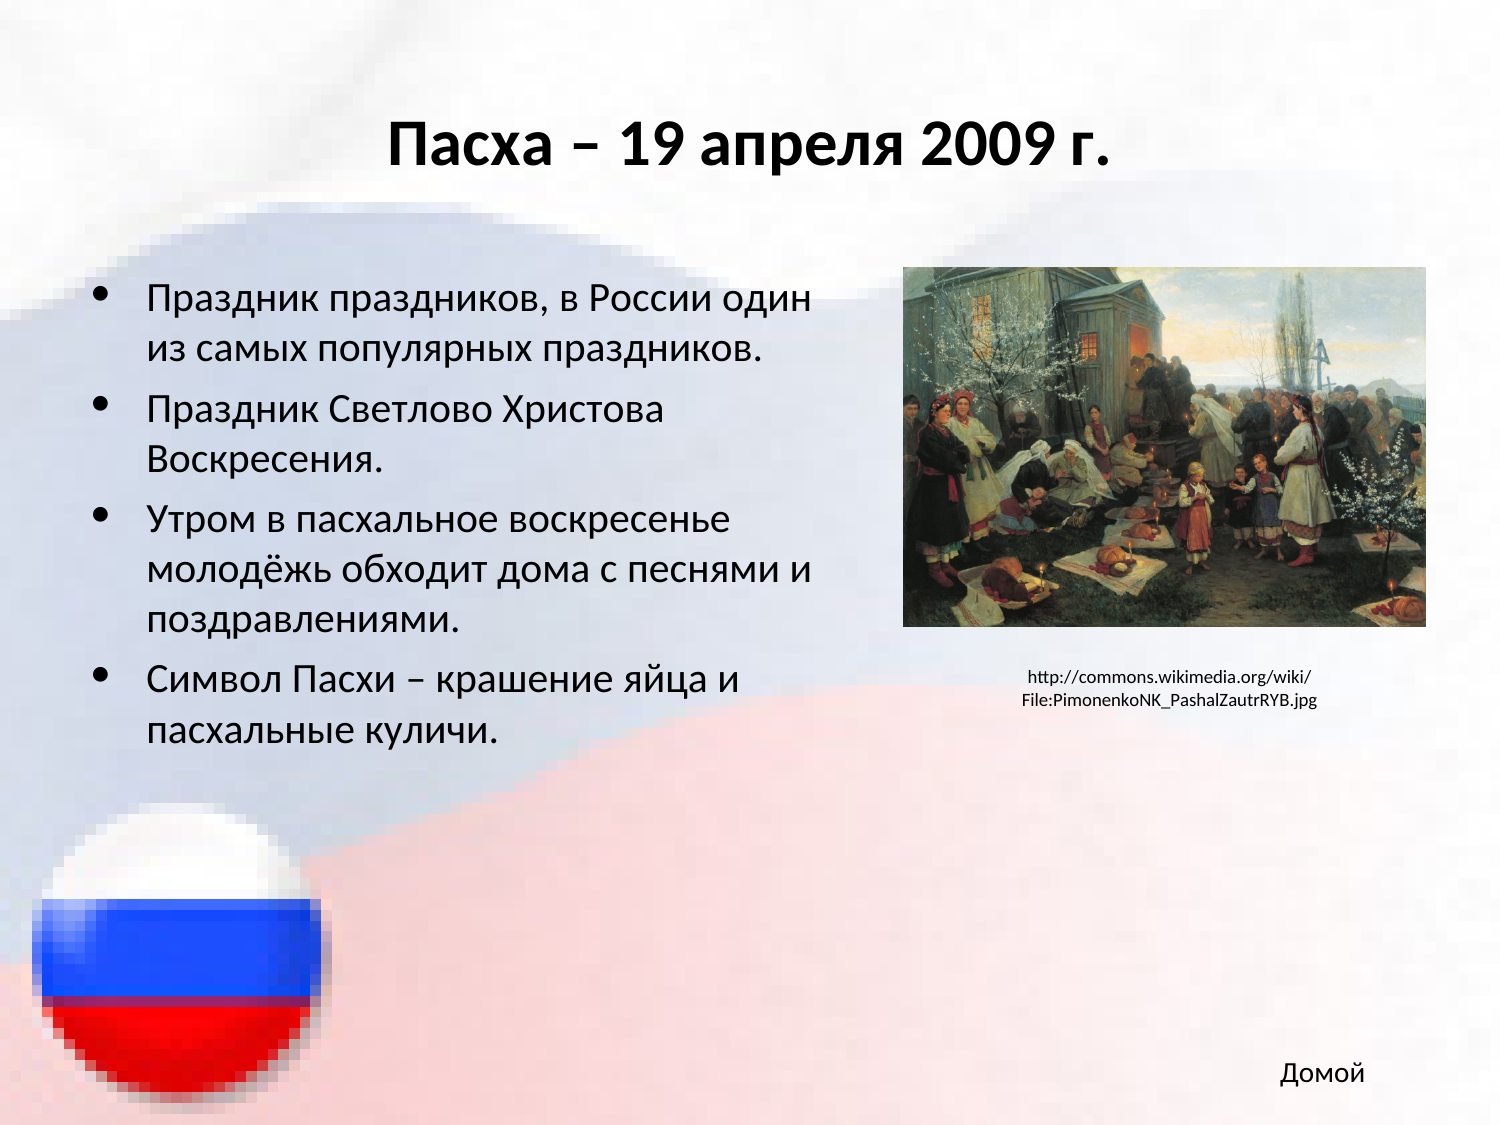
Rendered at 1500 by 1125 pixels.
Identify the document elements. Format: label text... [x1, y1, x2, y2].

text_box Домой [1226, 1050, 1420, 1090]
text_box [903, 267, 1426, 627]
text_box http://commons.wikimedia.org/wiki/File:PimonenkoNK_PashalZautrRYB.jpg [903, 656, 1436, 718]
title Пасха – 19 апреля 2009 г. [75, 45, 1426, 233]
list Праздник праздников, в России один из самых популярных праздников. Праздник Светлово Христова Воскресения. Утром в пасхальное воскресенье молодёжь обходит дома с песнями и поздравлениями. Символ Пасхи – крашение яйца и пасхальные куличи. [75, 262, 869, 1006]
picture [0, 0, 1500, 1125]
